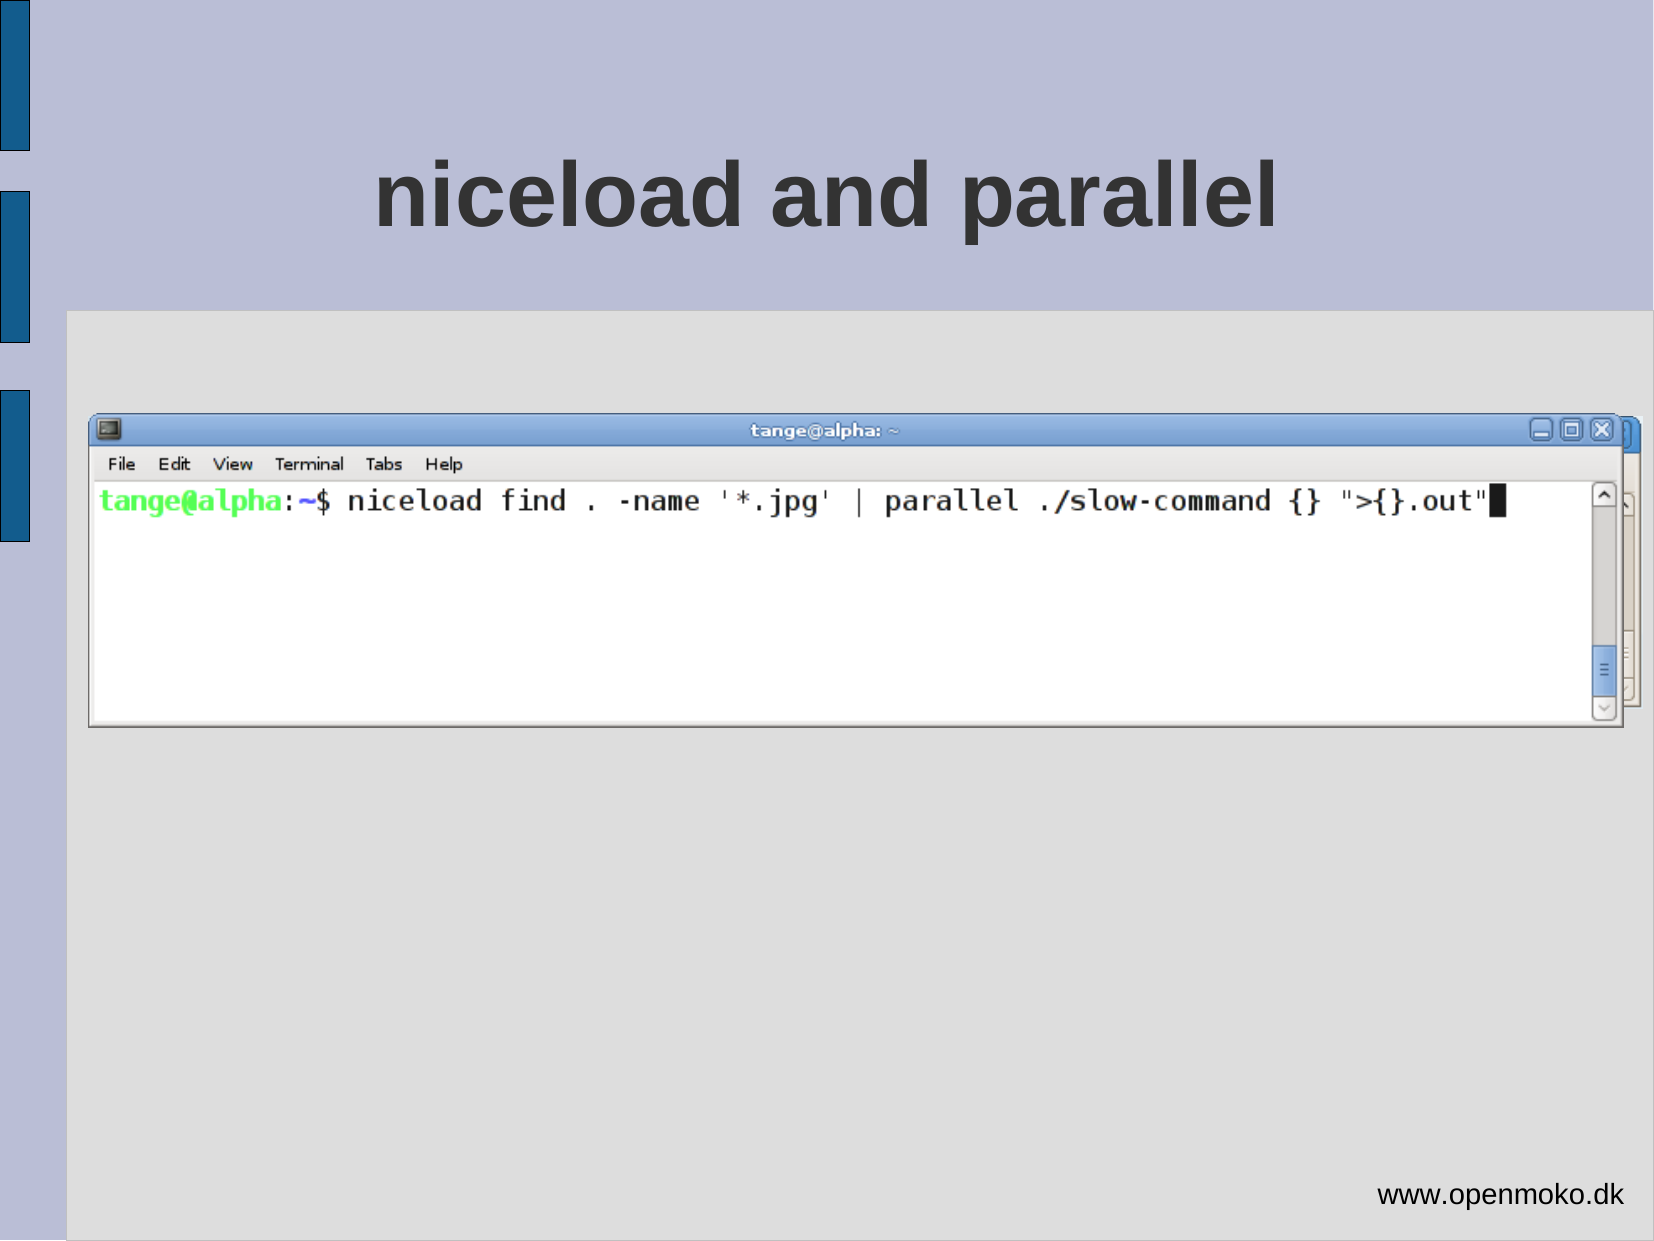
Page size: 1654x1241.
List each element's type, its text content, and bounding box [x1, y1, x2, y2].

picture [88, 413, 1643, 728]
title niceload and parallel [121, 91, 1534, 299]
